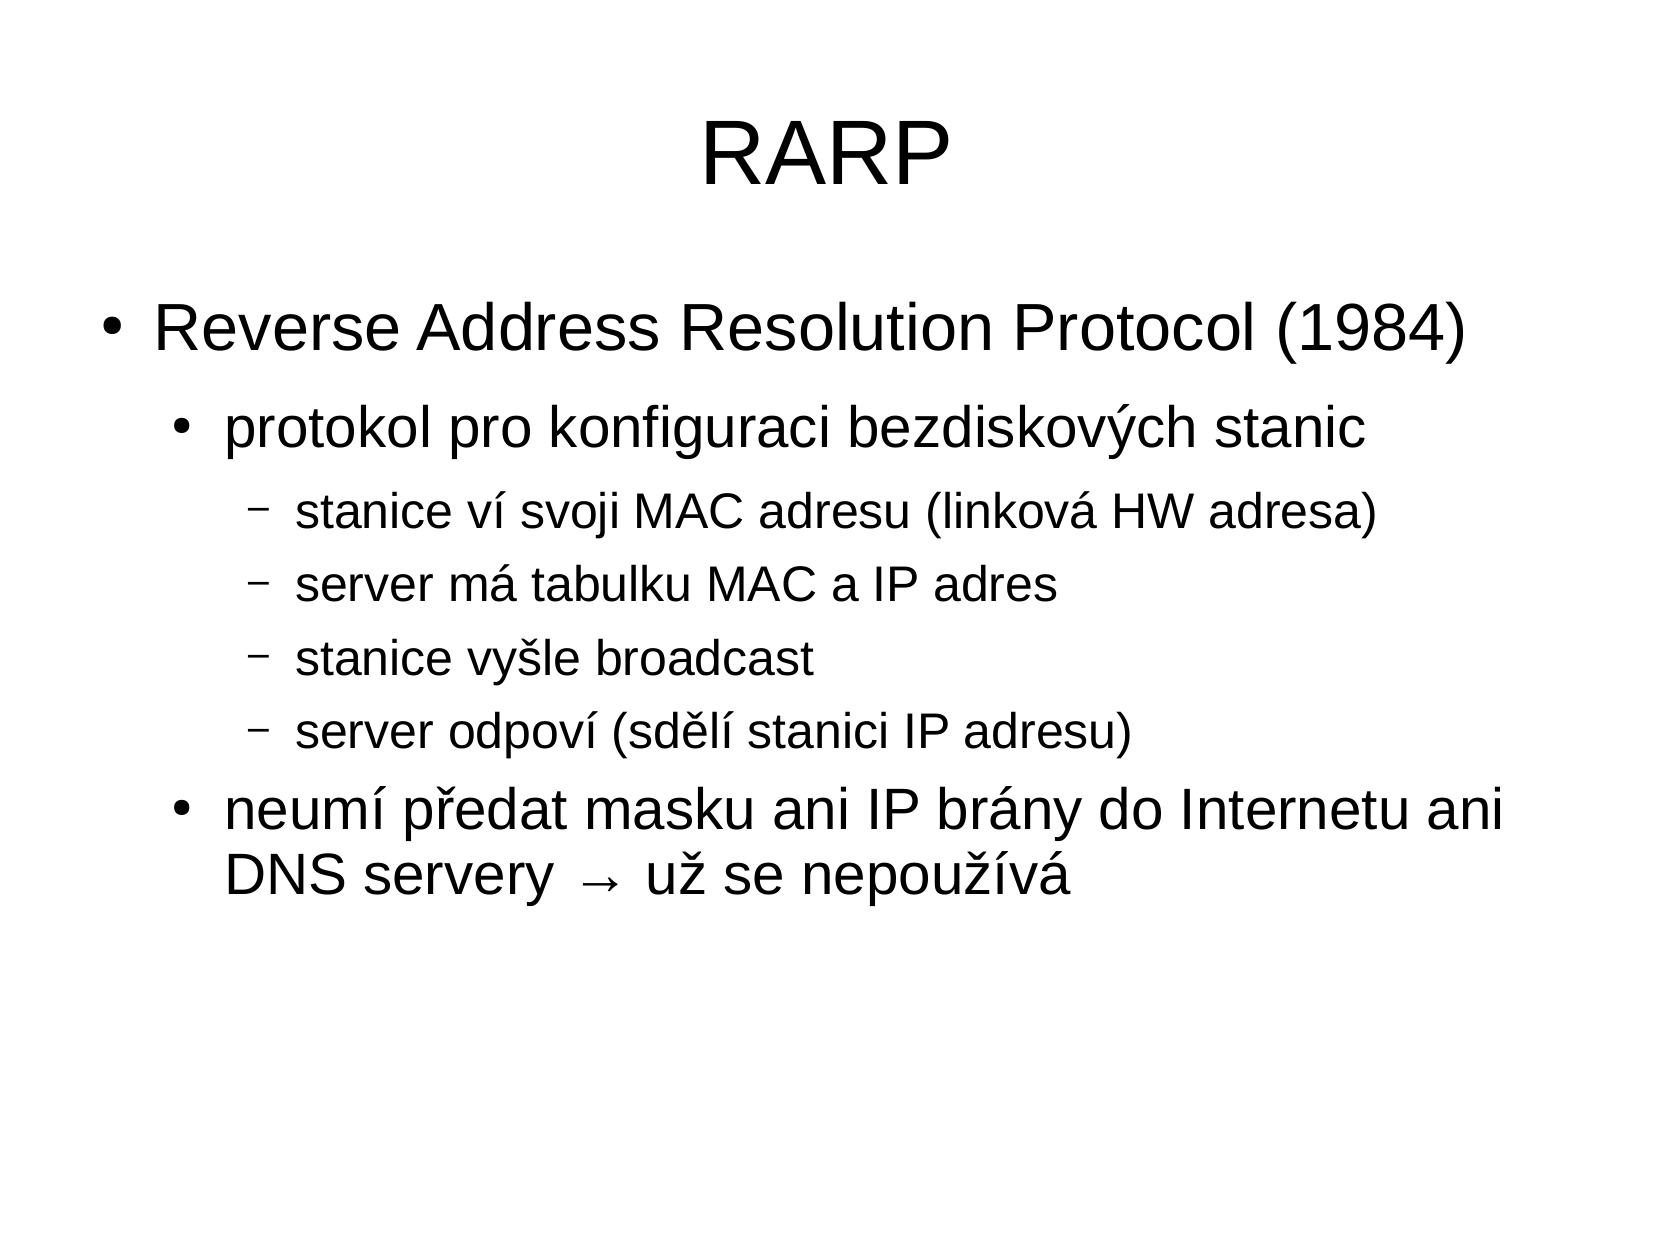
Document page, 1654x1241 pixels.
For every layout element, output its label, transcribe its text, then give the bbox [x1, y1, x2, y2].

title RARP [82, 49, 1571, 257]
list Reverse Address Resolution Protocol (1984) protokol pro konfiguraci bezdiskových stanic stanice ví svoji MAC adresu (linková HW adresa) server má tabulku MAC a IP adres stanice vyšle broadcast server odpoví (sdělí stanici IP adresu) neumí předat masku ani IP brány do Internetu ani DNS servery → už se nepoužívá [82, 290, 1571, 1109]
